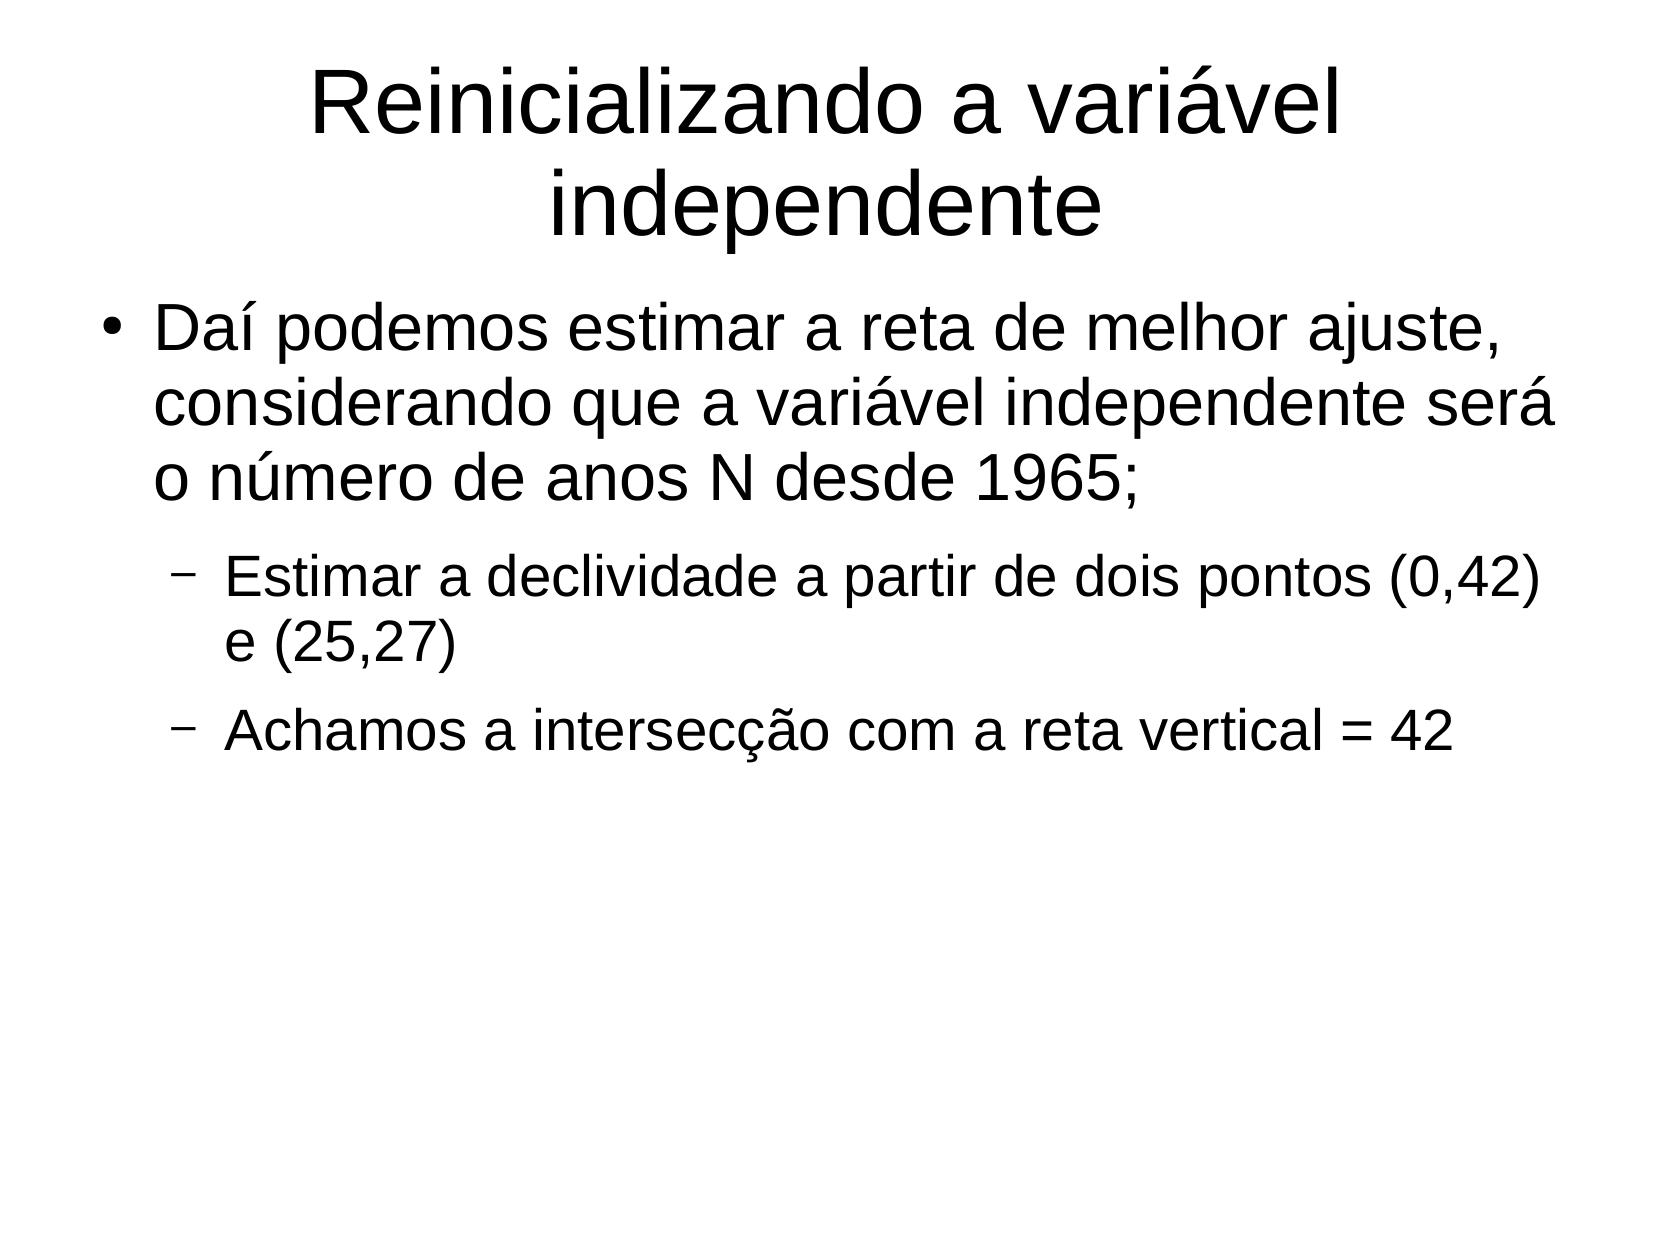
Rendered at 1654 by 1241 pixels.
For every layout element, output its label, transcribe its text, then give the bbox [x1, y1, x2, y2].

list Daí podemos estimar a reta de melhor ajuste, considerando que a variável independente será o número de anos N desde 1965; Estimar a declividade a partir de dois pontos (0,42) e (25,27) Achamos a intersecção com a reta vertical = 42 [82, 290, 1571, 1010]
title Reinicializando a variável independente [82, 49, 1571, 257]
